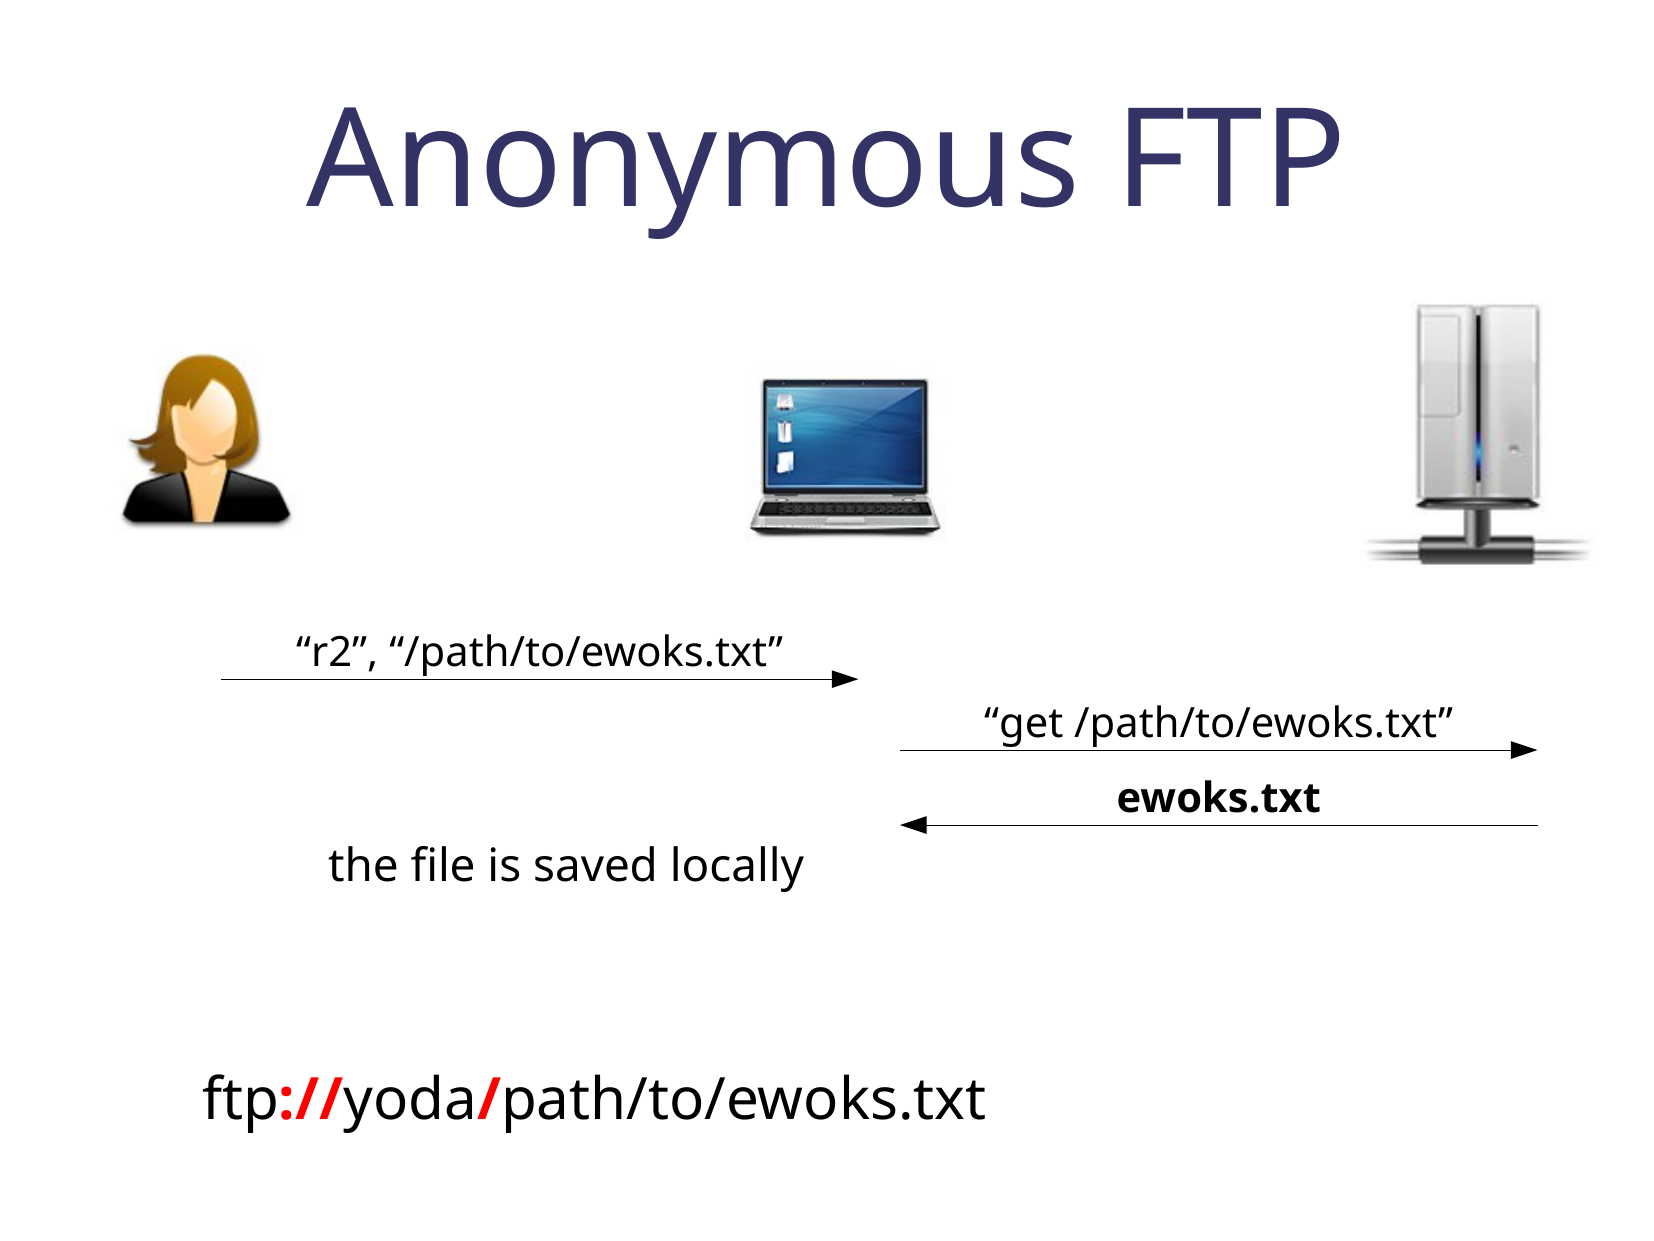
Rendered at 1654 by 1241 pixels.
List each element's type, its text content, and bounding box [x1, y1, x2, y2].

picture [108, 329, 309, 530]
title Anonymous FTP [82, 56, 1571, 250]
text_box the file is saved locally [313, 825, 863, 896]
text_box ftp://yoda/path/to/ewoks.txt [187, 1050, 1109, 1136]
picture [745, 366, 946, 567]
picture [1345, 299, 1613, 567]
